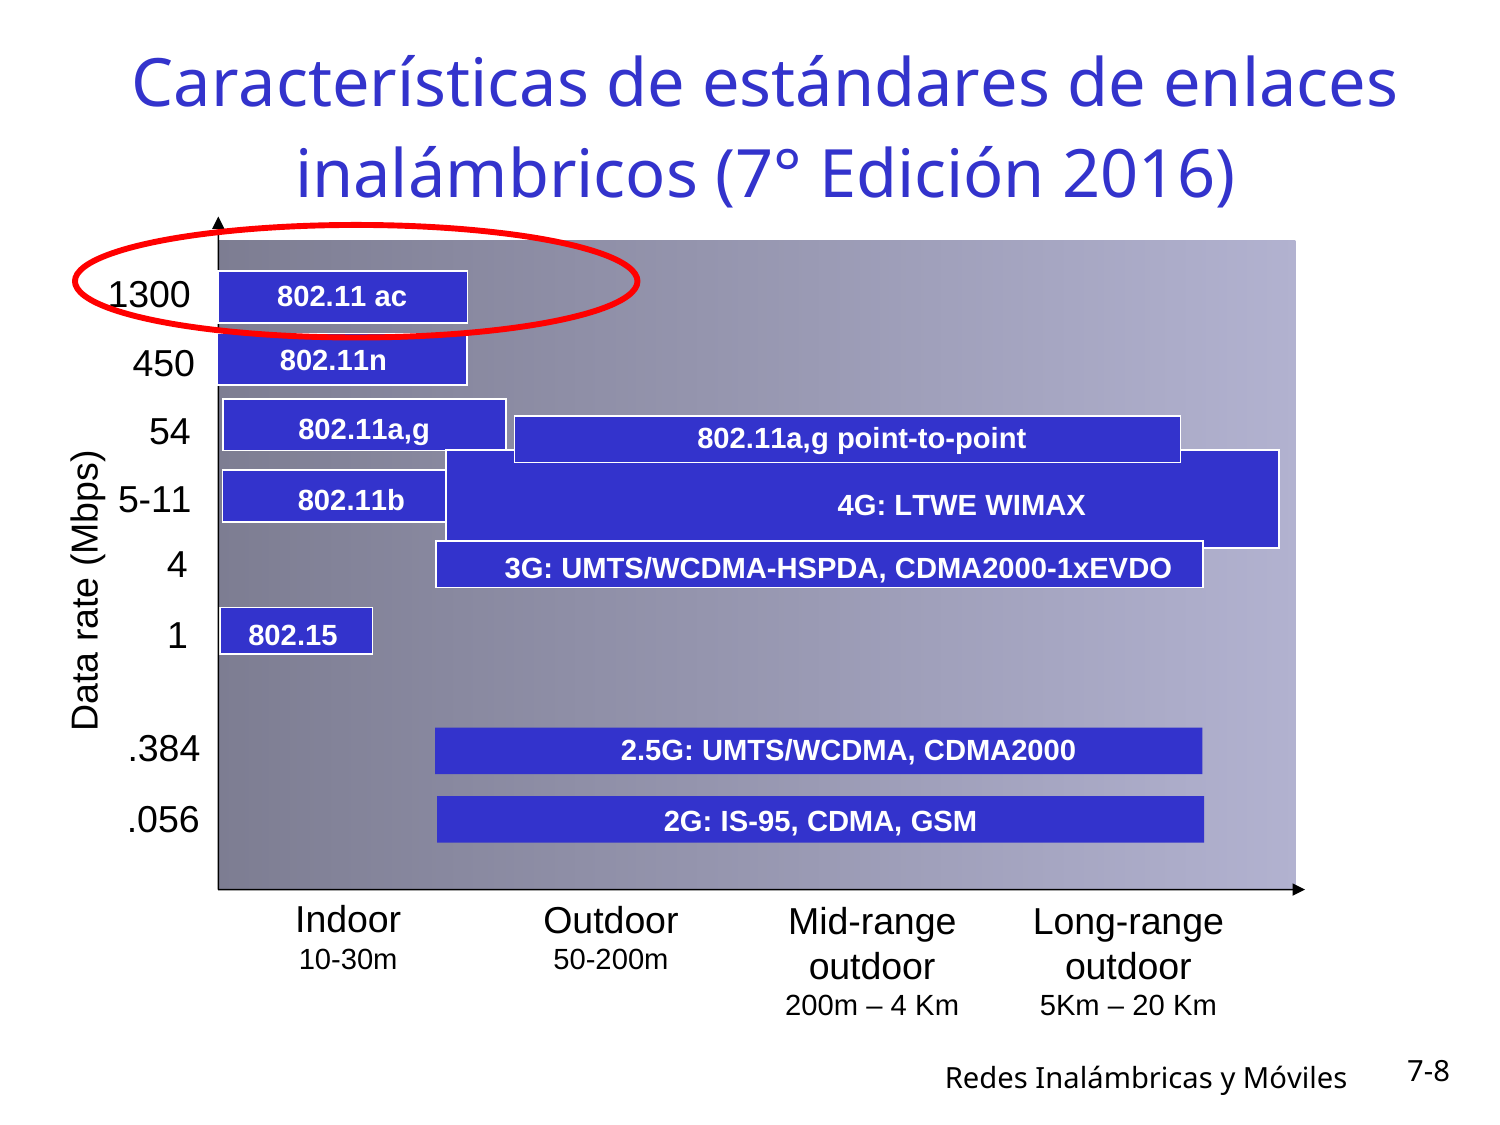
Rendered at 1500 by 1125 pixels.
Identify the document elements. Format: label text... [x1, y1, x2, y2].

text_box Data rate (Mbps) [52, 435, 113, 746]
text_box Outdoor 50-200m [528, 888, 694, 984]
text_box Indoor 10-30m [280, 887, 417, 983]
text_box 1300 [34, 262, 147, 323]
text_box 3G: UMTS/WCDMA-HSPDA, CDMA2000-1xEVDO [489, 542, 1188, 592]
text_box .056 [112, 787, 215, 848]
text_box 5-11 [113, 467, 208, 528]
title Características de estándares de enlaces inalámbricos (7° Edición 2016) [82, 32, 1450, 220]
text_box 1300 [79, 262, 206, 323]
text_box 802.11b [283, 474, 420, 524]
text_box .384 [112, 716, 216, 777]
text_box 2G: IS-95, CDMA, GSM [649, 794, 993, 845]
text_box 4G: LTWE WIMAX [822, 479, 1101, 530]
text_box 802.11a,g point-to-point [682, 412, 1042, 463]
text_box 4 [151, 532, 203, 593]
text_box 802.11 ac [262, 270, 423, 321]
text_box [217, 240, 1296, 888]
text_box 802.11n [265, 338, 402, 384]
text_box 2.5G: UMTS/WCDMA, CDMA2000 [606, 723, 1092, 774]
text_box 54 [134, 399, 206, 460]
text_box Mid-range outdoor 200m – 4 Km [770, 889, 974, 1030]
text_box Long-range outdoor 5Km – 20 Km [1017, 889, 1239, 1030]
text_box 450 [117, 331, 210, 392]
text_box 802.15 [233, 608, 353, 659]
text_box [217, 240, 634, 334]
text_box 1 [152, 603, 203, 664]
text_box 802.11a,g [283, 403, 445, 453]
